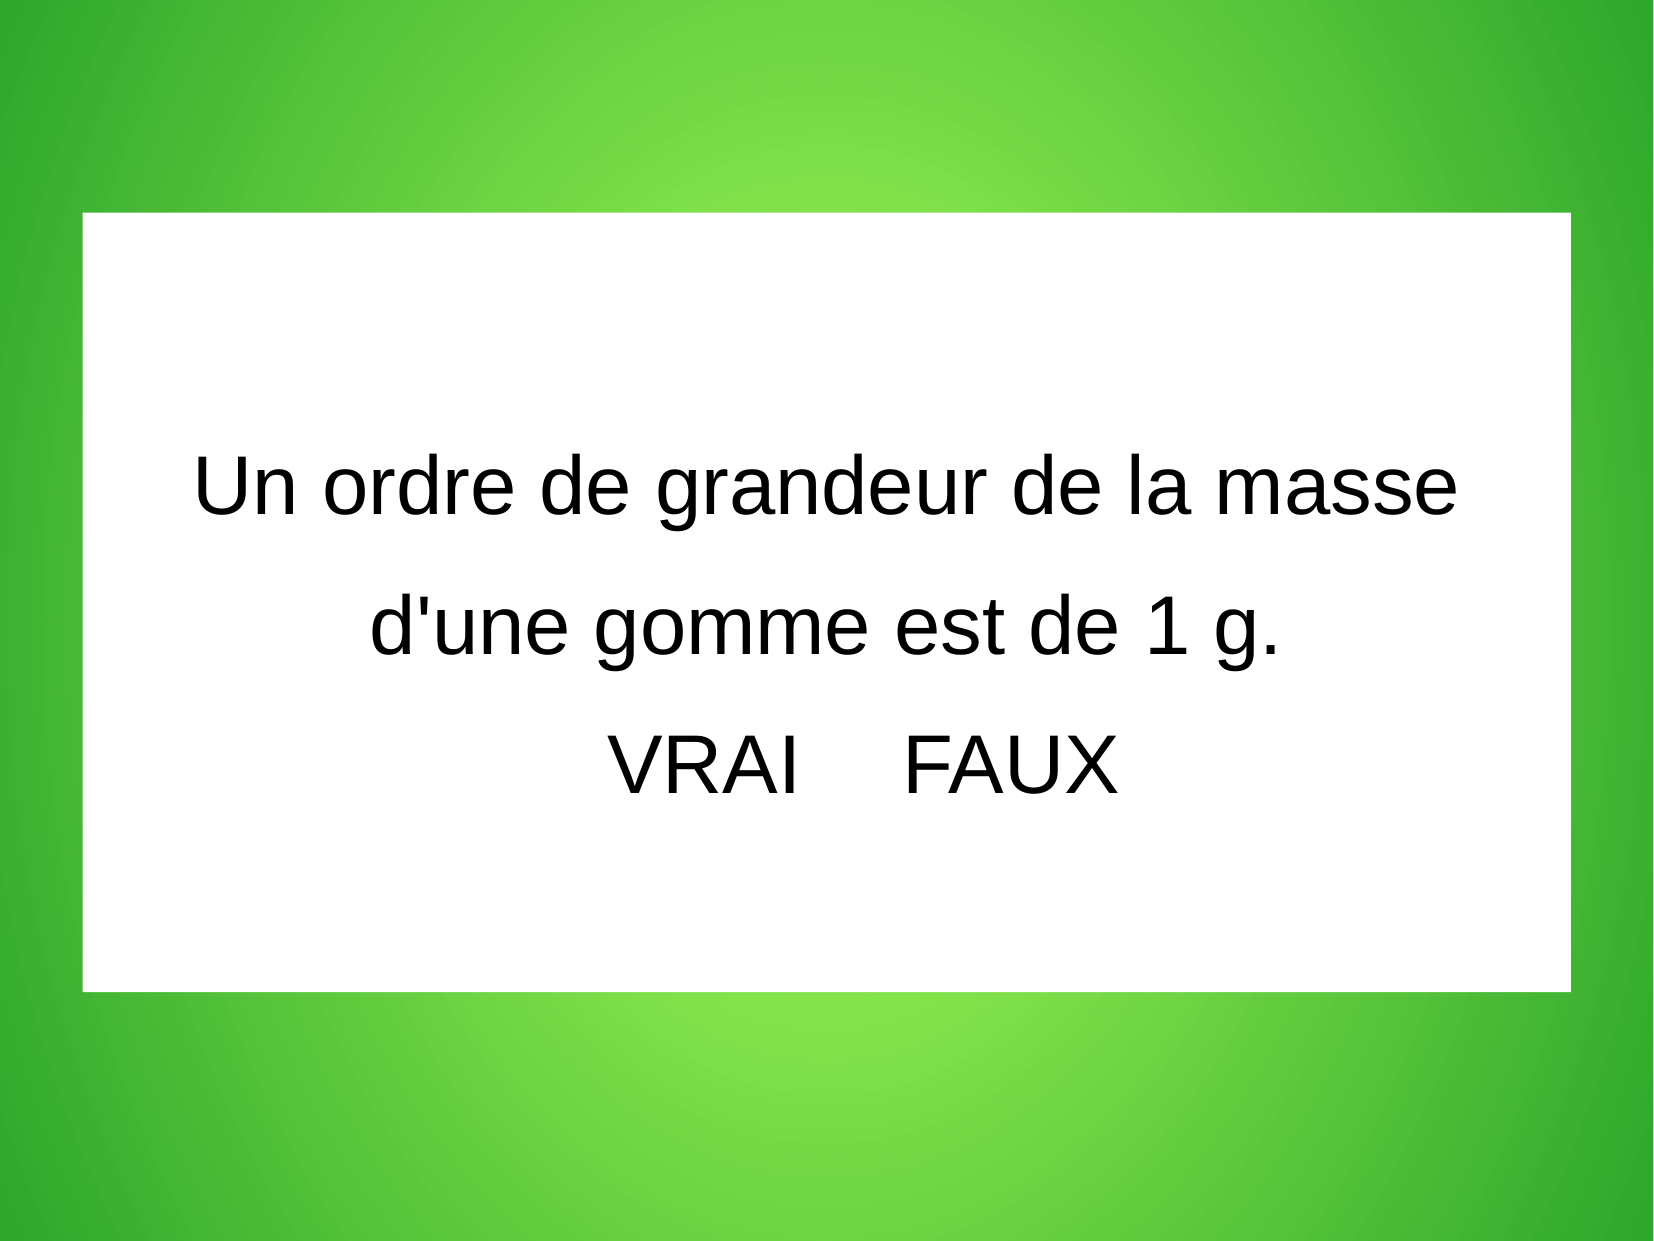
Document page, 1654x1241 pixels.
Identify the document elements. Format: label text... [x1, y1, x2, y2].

subtitle Un ordre de grandeur de la masse d'une gomme est de 1 g. VRAI FAUX [82, 212, 1571, 993]
picture [0, 0, 1654, 1241]
